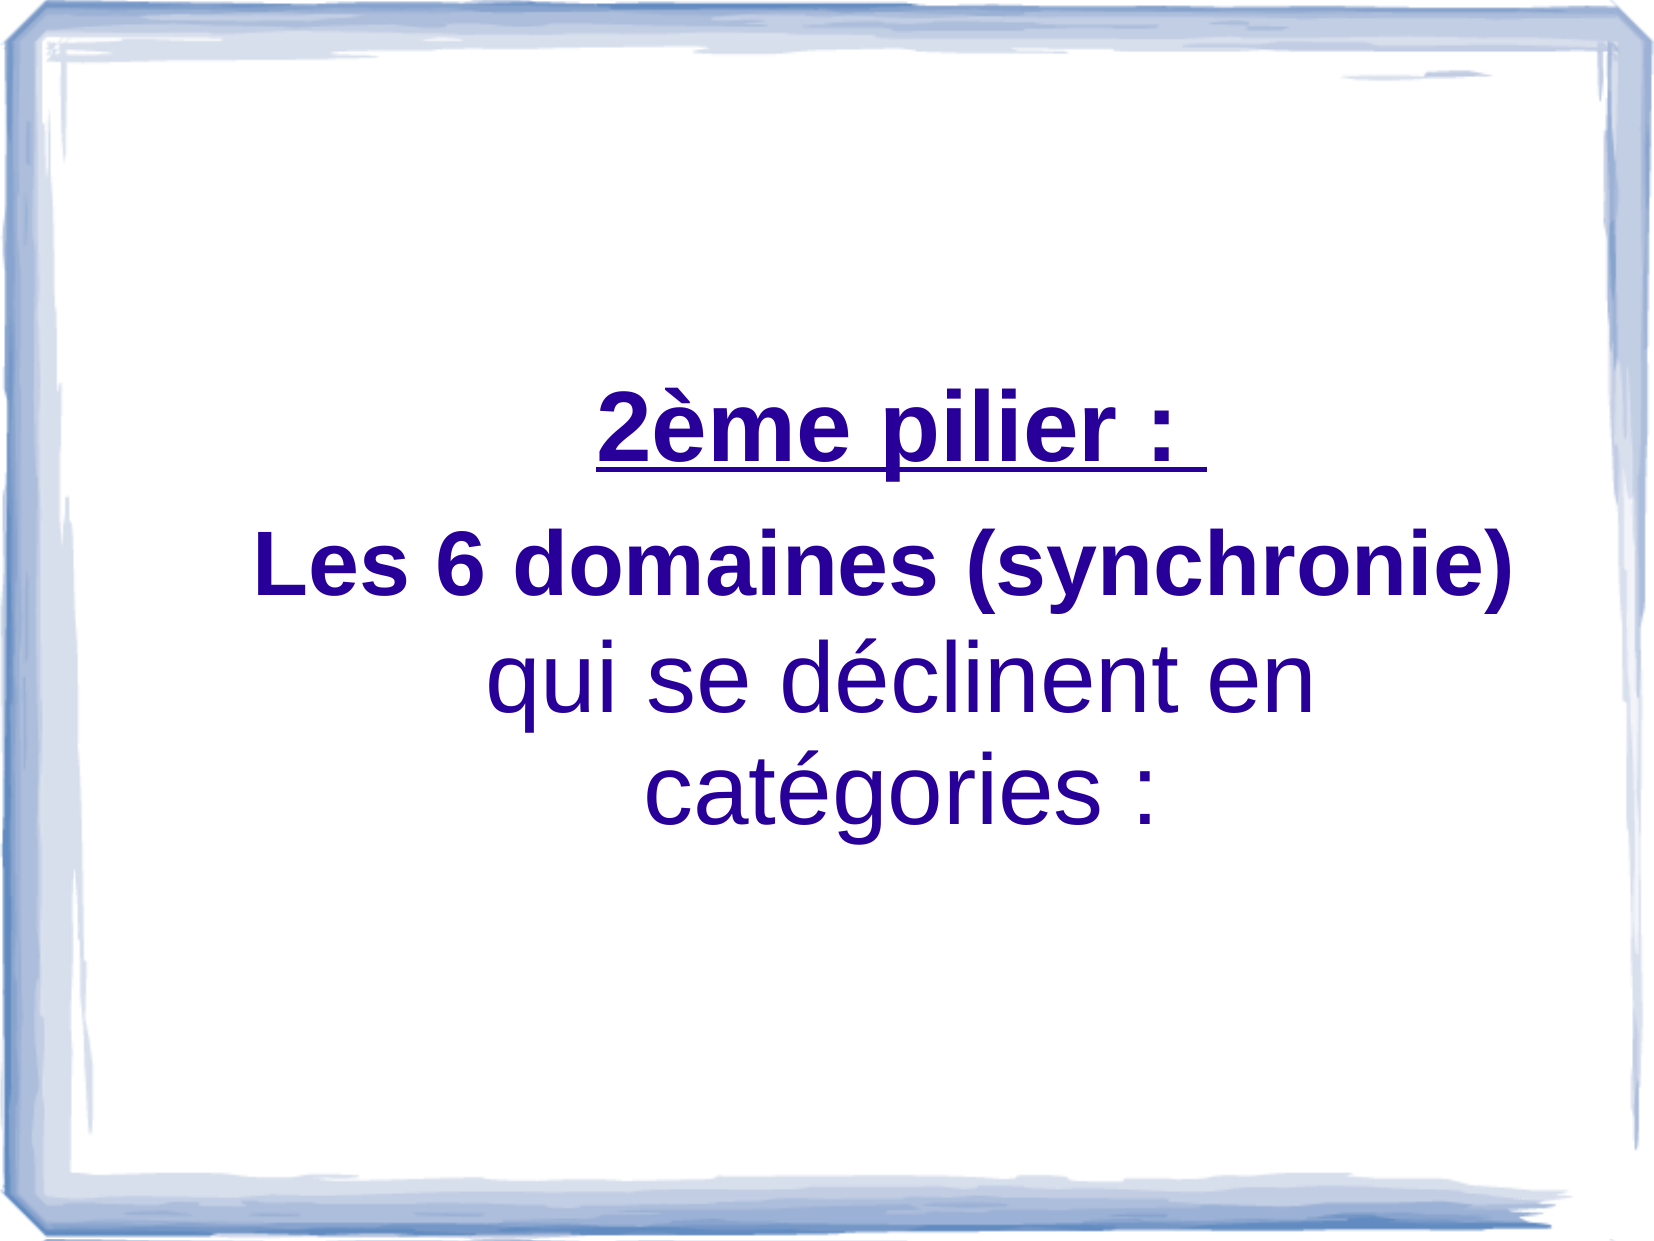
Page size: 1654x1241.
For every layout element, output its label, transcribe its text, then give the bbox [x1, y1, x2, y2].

picture [0, 0, 1654, 1241]
title 2ème pilier : Les 6 domaines (synchronie) qui se déclinent en catégories : [82, 49, 1571, 1028]
